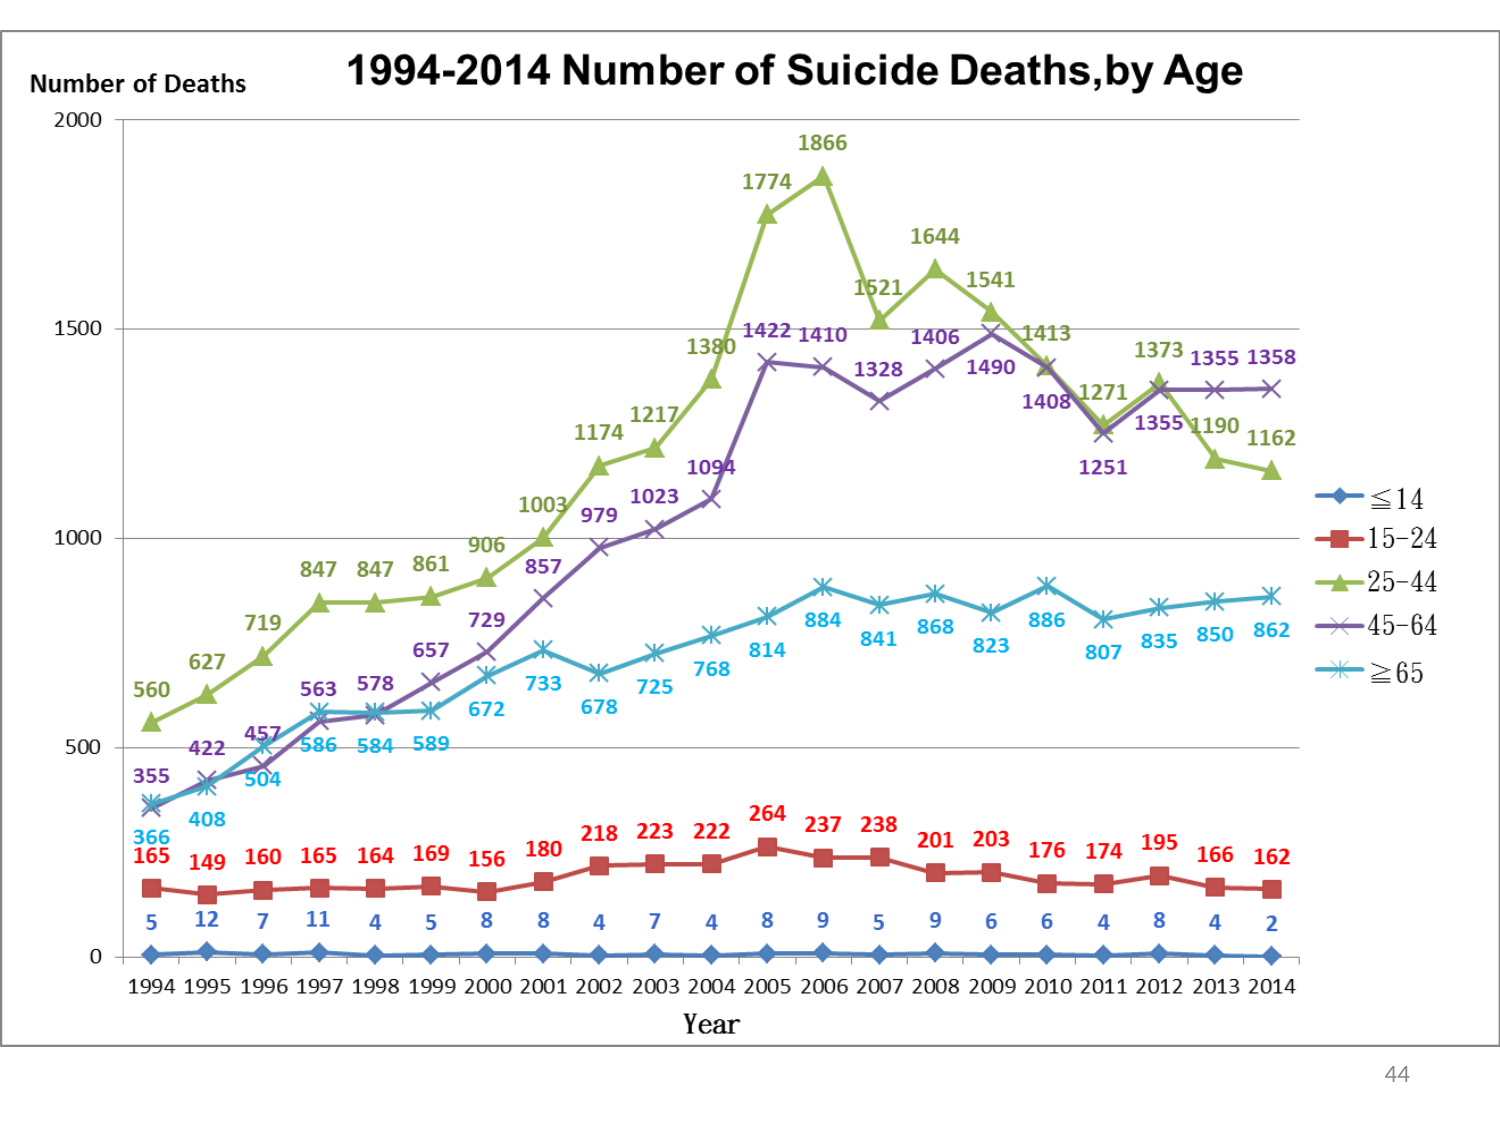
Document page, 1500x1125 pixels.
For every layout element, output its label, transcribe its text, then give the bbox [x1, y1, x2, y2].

picture [0, 30, 1500, 1047]
text_box <編號> [1074, 1047, 1426, 1103]
